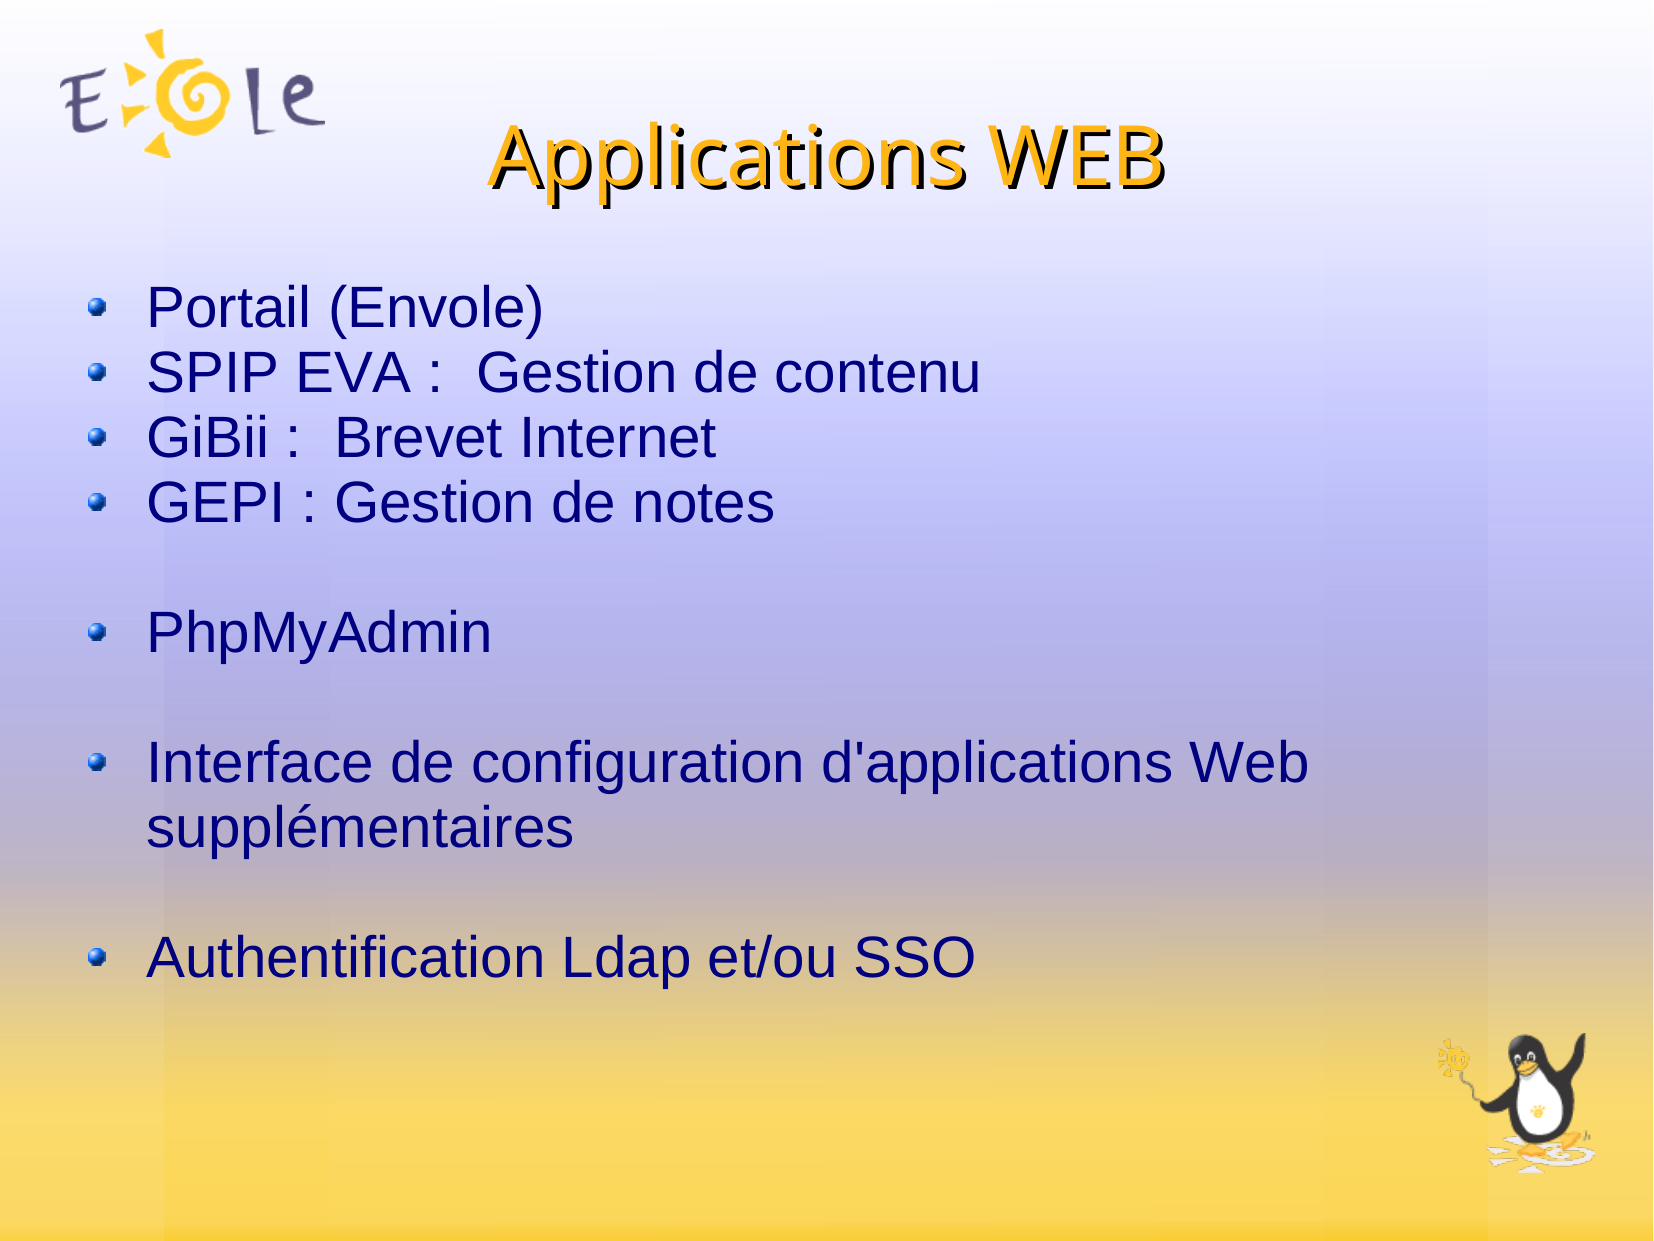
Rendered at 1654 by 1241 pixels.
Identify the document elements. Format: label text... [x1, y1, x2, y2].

title Applications WEB [82, 49, 1571, 257]
text_box Portail (Envole) SPIP EVA : Gestion de contenu GiBii : Brevet Internet GEPI : Gestion de notes PhpMyAdmin Interface de configuration d'applications Web supplémentaires Authentification Ldap et/ou SSO [88, 228, 1577, 1101]
picture [0, 0, 1654, 1241]
